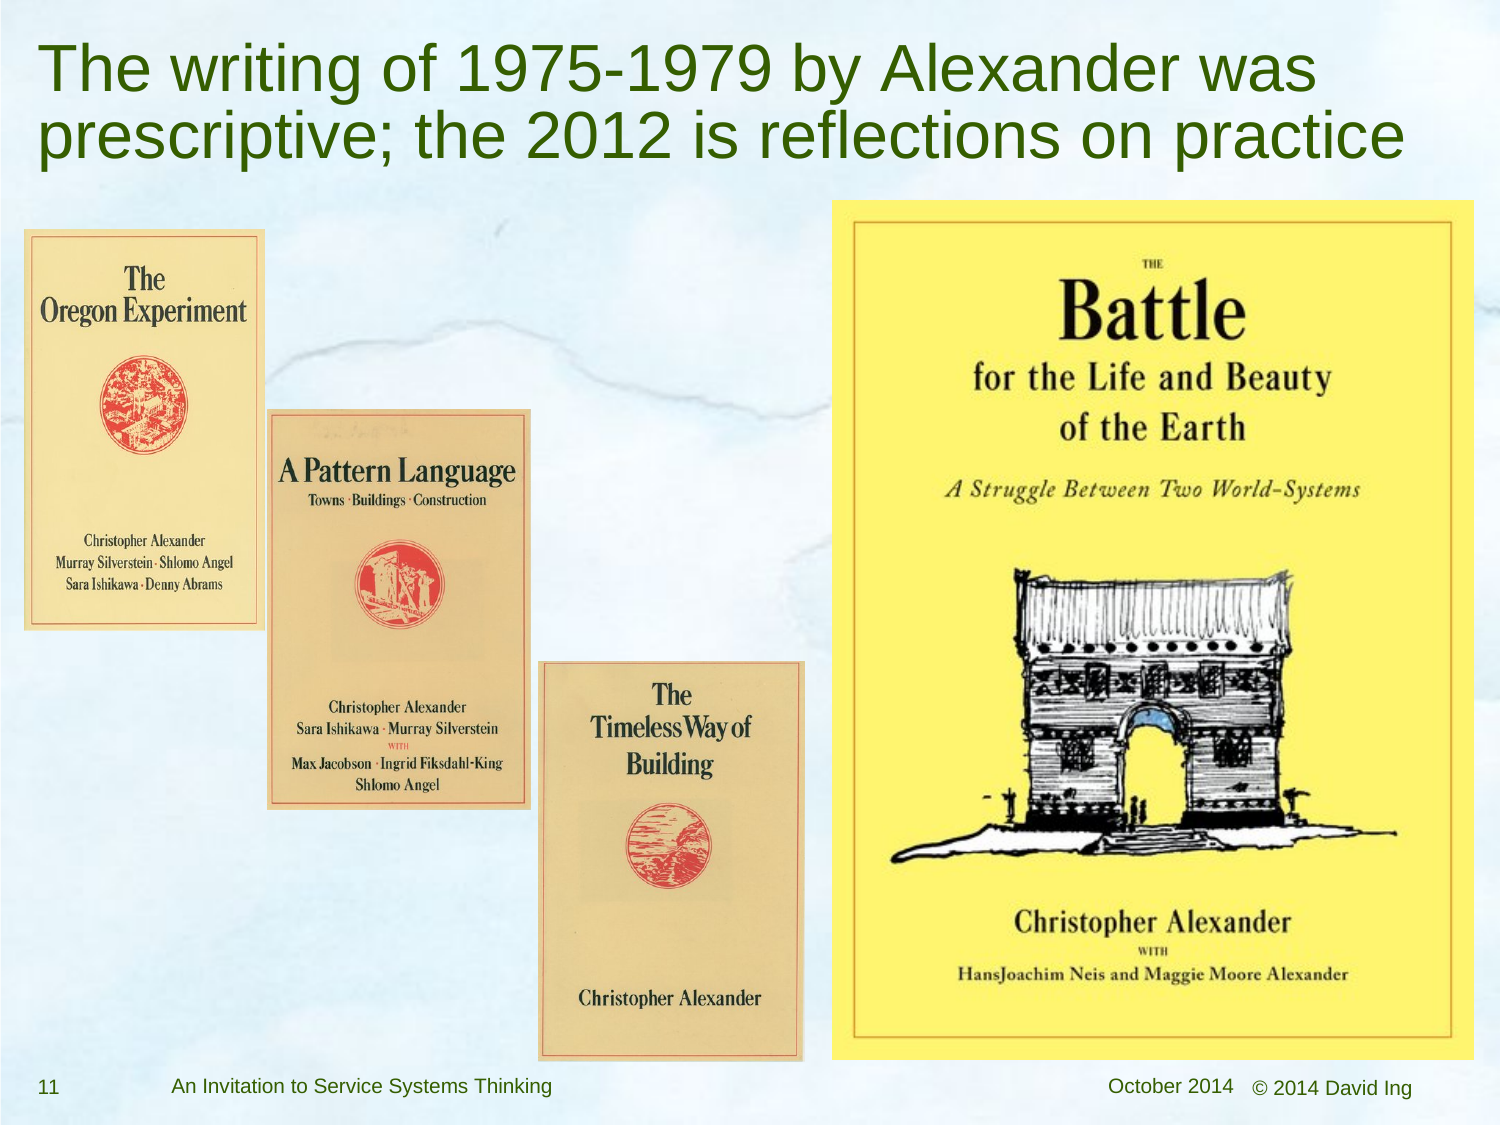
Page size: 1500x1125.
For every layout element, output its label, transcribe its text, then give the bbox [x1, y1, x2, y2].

picture [0, 0, 1500, 1125]
title The writing of 1975-1979 by Alexander was prescriptive; the 2012 is reflections on practice [37, 37, 1463, 236]
